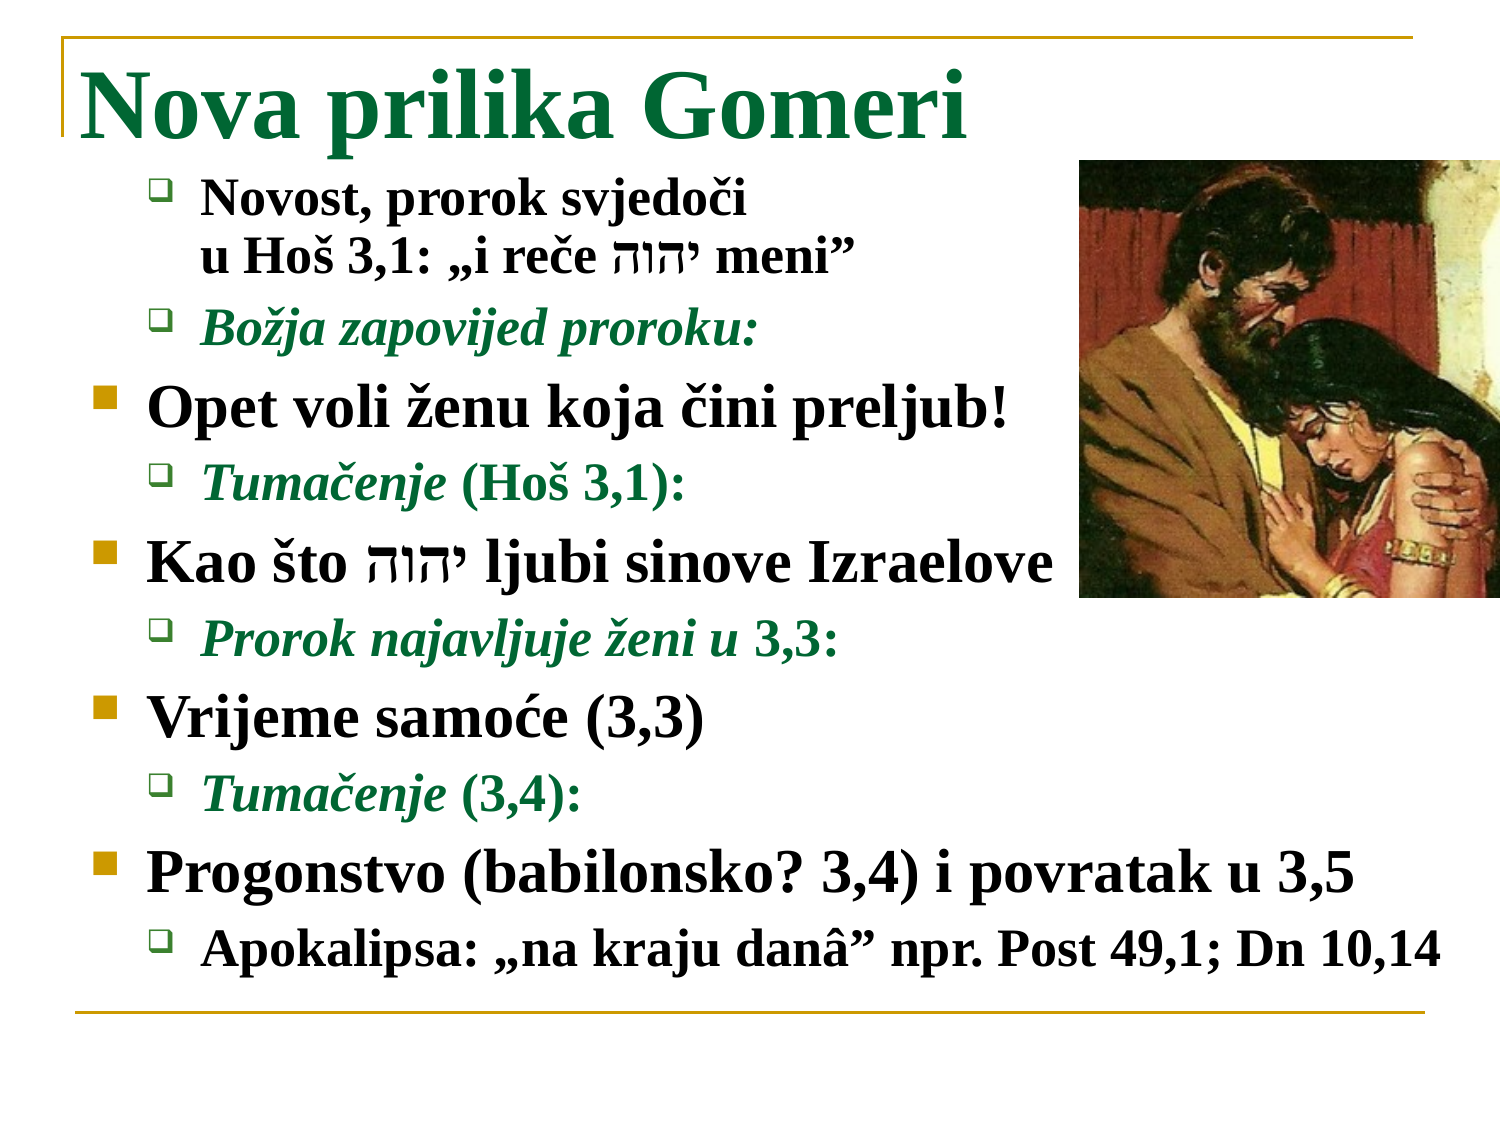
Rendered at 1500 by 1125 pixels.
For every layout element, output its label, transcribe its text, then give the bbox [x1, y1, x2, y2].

picture [1079, 160, 1500, 598]
title Nova prilika Gomeri [64, 31, 1415, 218]
list Novost, prorok svjedoči u Hoš 3,1: „i reče יהוה meni” Božja zapovijed proroku: Opet voli ženu koja čini preljub! Tumačenje (Hoš 3,1): Kao što יהוה ljubi sinove Izraelove Prorok najavljuje ženi u 3,3: Vrijeme samoće (3,3) Tumačenje (3,4): Progonstvo (babilonsko? 3,4) i povratak u 3,5 Apokalipsa: „na kraju danâ” npr. Post 49,1; Dn 10,14 [75, 160, 1471, 1006]
